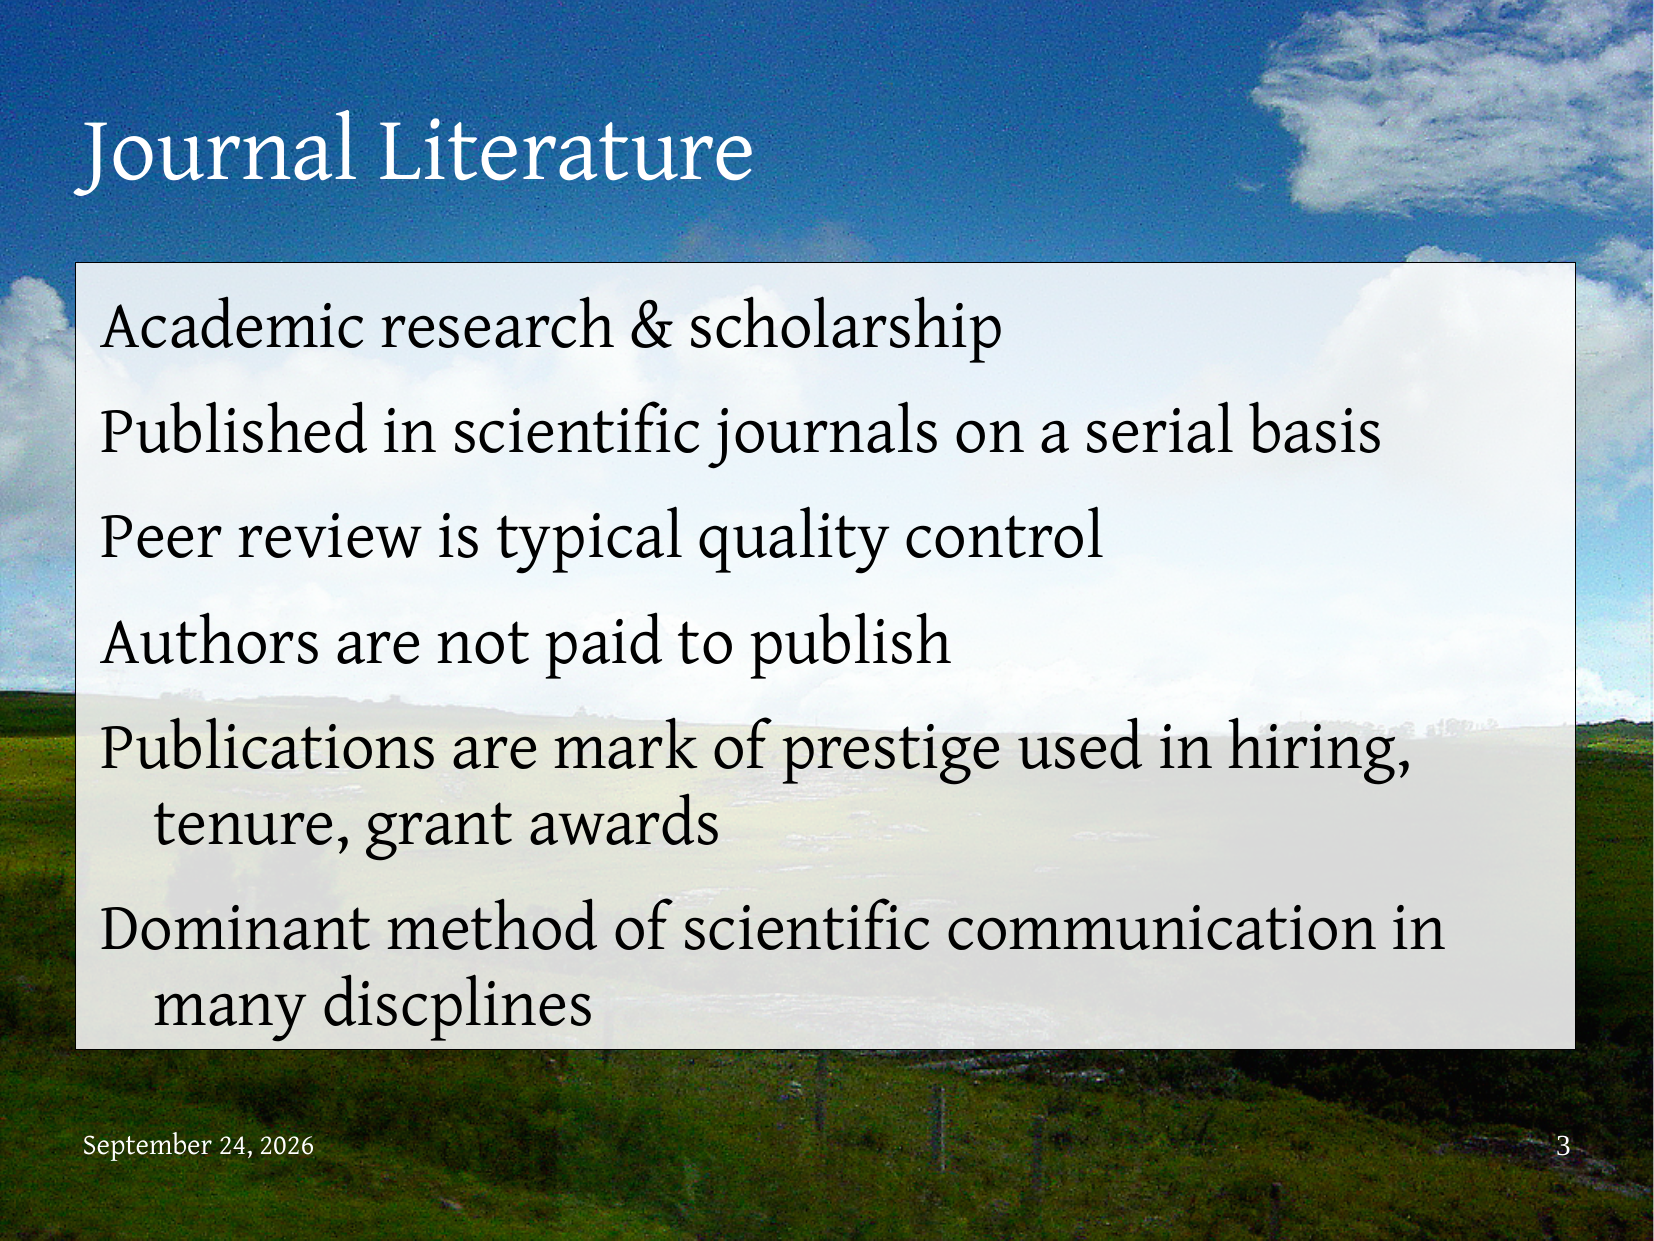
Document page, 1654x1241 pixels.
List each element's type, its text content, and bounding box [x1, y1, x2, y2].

title Journal Literature [82, 56, 1571, 250]
list Academic research & scholarship Published in scientific journals on a serial basis Peer review is typical quality control Authors are not paid to publish Publications are mark of prestige used in hiring, tenure, grant awards Dominant method of scientific communication in many discplines [82, 290, 1571, 1094]
picture [0, 0, 1654, 1241]
